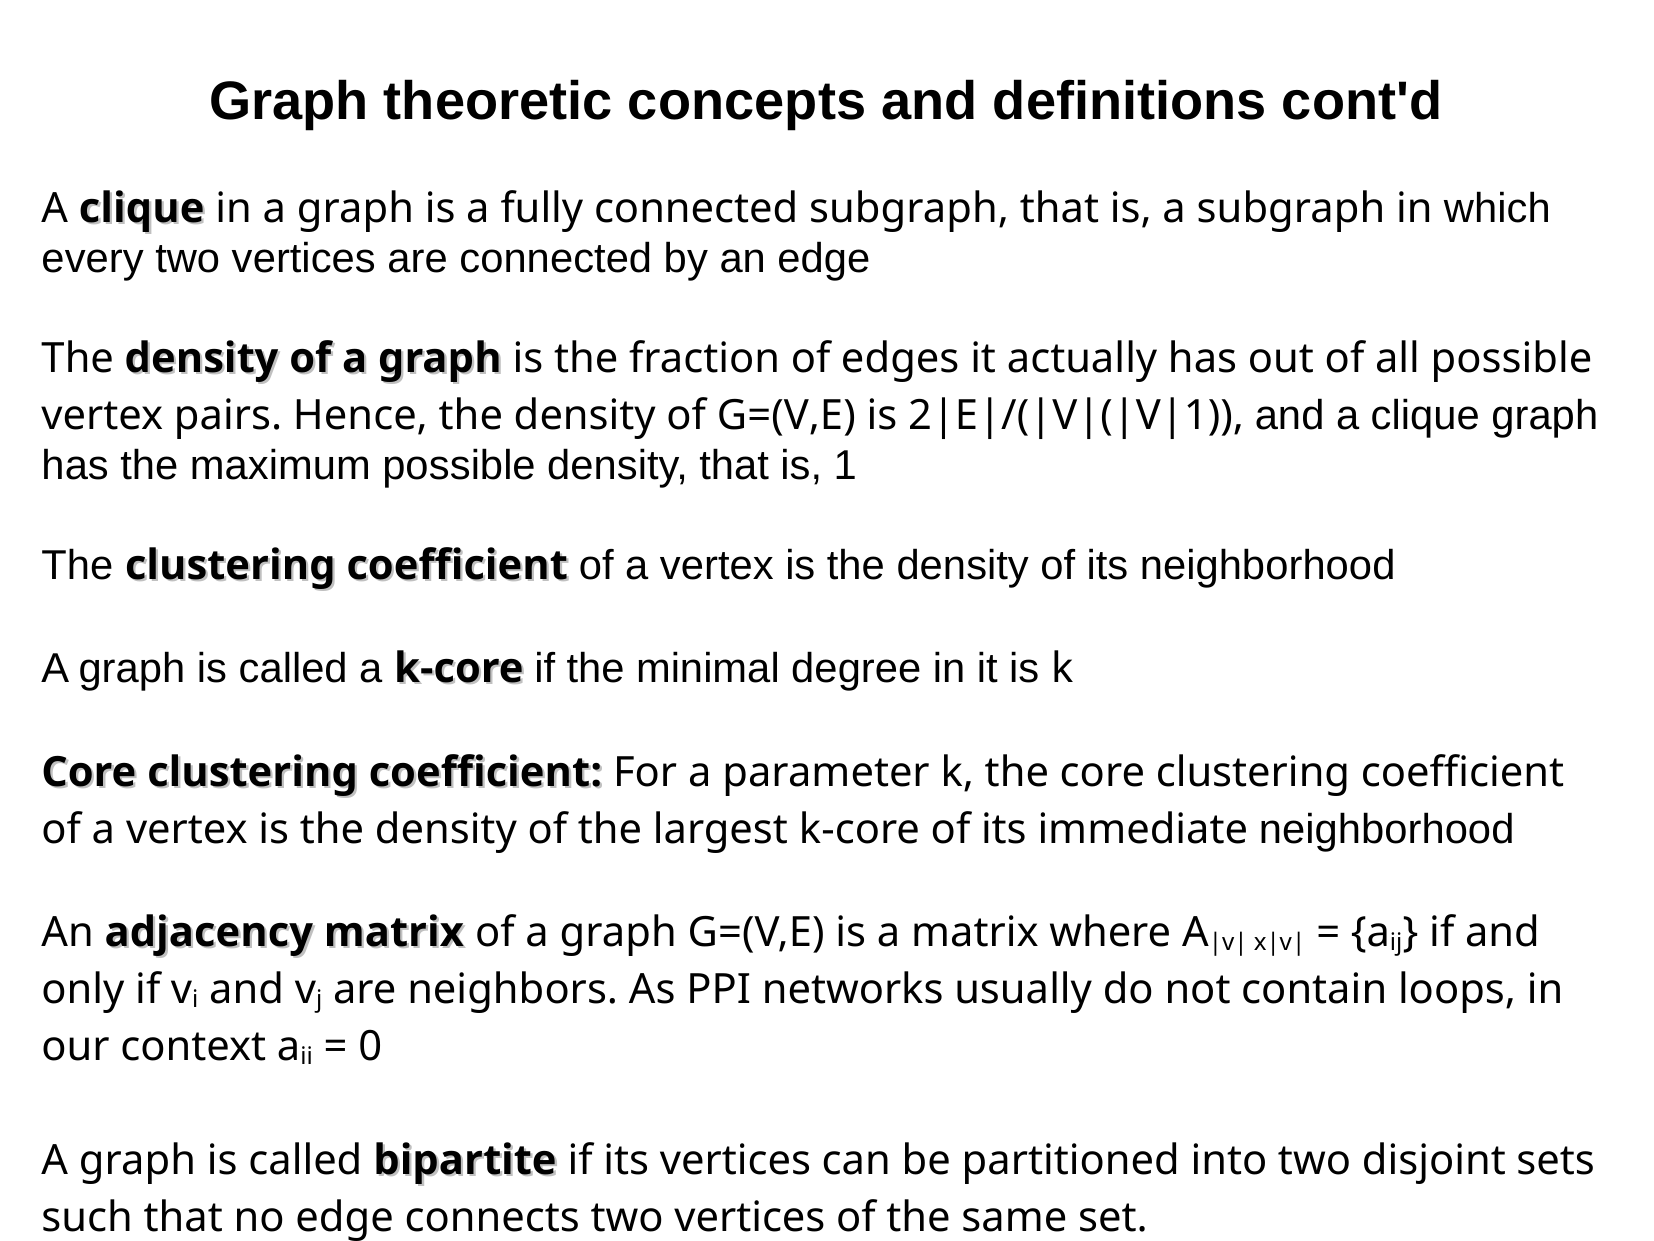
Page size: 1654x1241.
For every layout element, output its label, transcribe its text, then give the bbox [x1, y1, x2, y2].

text_box Graph theoretic concepts and definitions cont'd [114, 63, 1540, 140]
text_box A clique in a graph is a fully connected subgraph, that is, a subgraph in which every two vertices are connected by an edge The density of a graph is the fraction of edges it actually has out of all possible vertex pairs. Hence, the density of G=(V,E) is 2|E|/(|V|(|V|1)), and a clique graph has the maximum possible density, that is, 1 The clustering coefficient of a vertex is the density of its neighborhood A graph is called a k-core if the minimal degree in it is k Core clustering coefficient: For a parameter k, the core clustering coefficient of a vertex is the density of the largest k-core of its immediate neighborhood An adjacency matrix of a graph G=(V,E) is a matrix where A|v| x|v| = {aij} if and only if vi and vj are neighbors. As PPI networks usually do not contain loops, in our context aii = 0 A graph is called bipartite if its vertices can be partitioned into two disjoint sets such that no edge connects two vertices of the same set. [26, 170, 1627, 1230]
